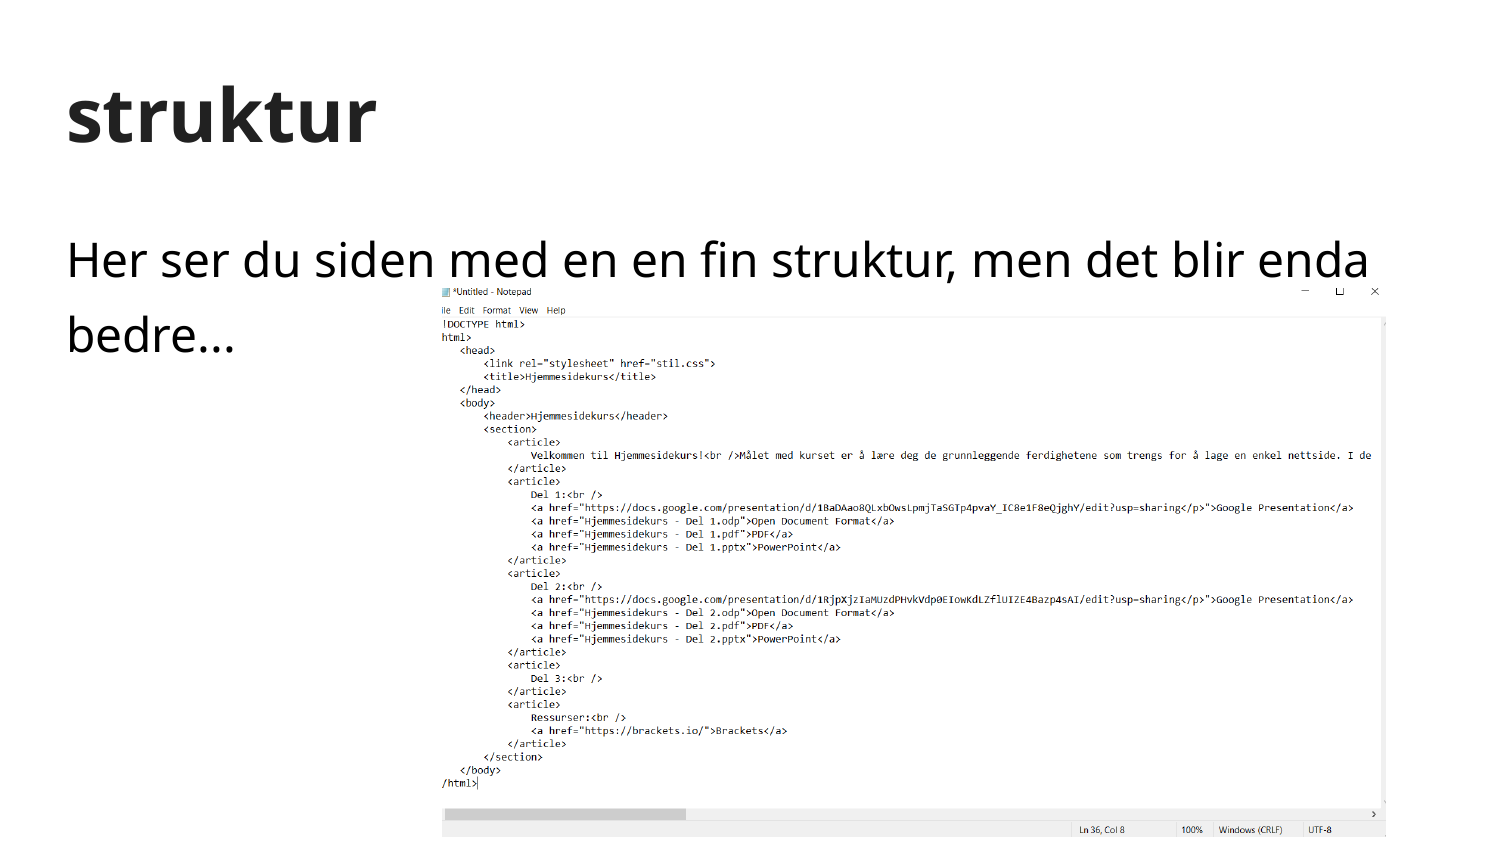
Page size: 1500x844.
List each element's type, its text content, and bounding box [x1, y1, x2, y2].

list Her ser du siden med en en fin struktur, men det blir enda bedre... [51, 201, 1449, 750]
picture [442, 288, 1386, 837]
title struktur [51, 48, 1449, 180]
